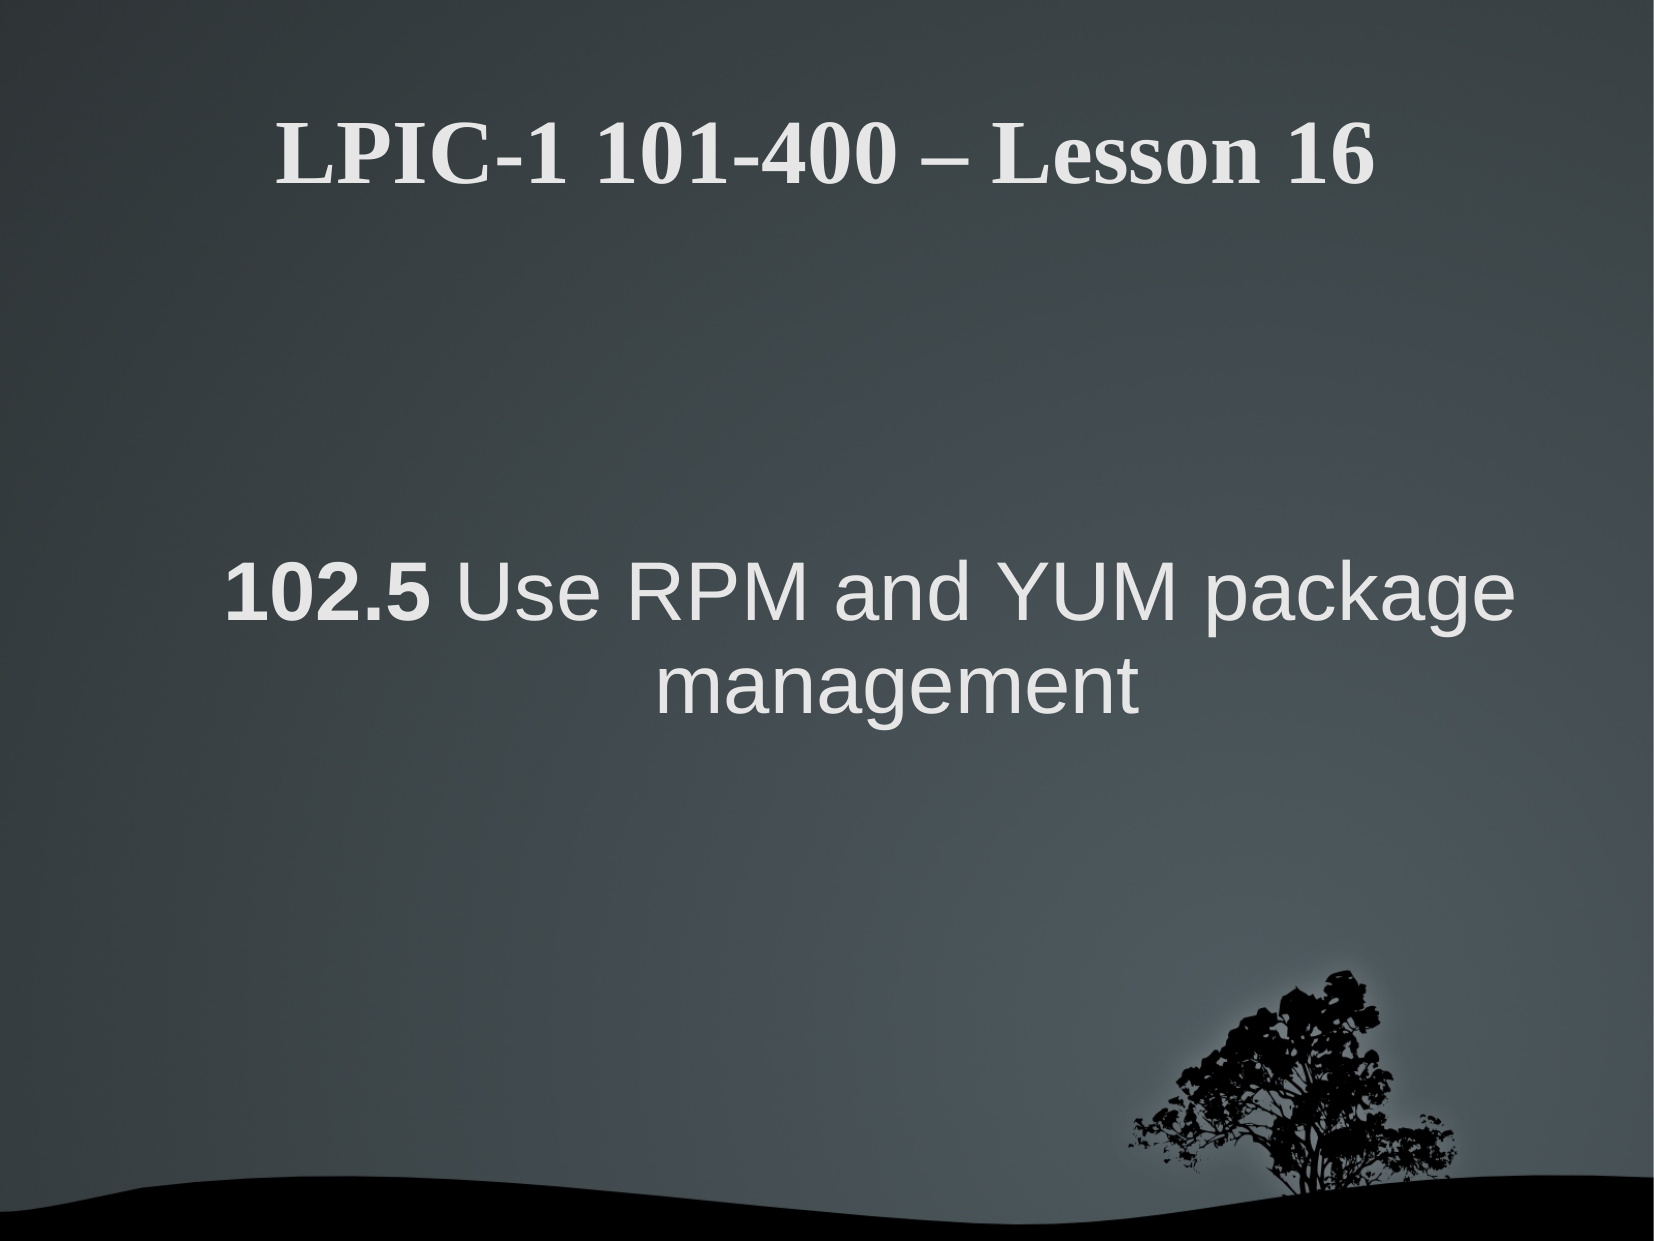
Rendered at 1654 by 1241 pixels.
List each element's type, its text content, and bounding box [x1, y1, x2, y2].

picture [0, 0, 1654, 1241]
list 102.5 Use RPM and YUM package management [82, 290, 1571, 1109]
title LPIC-1 101-400 – Lesson 16 [82, 49, 1571, 257]
